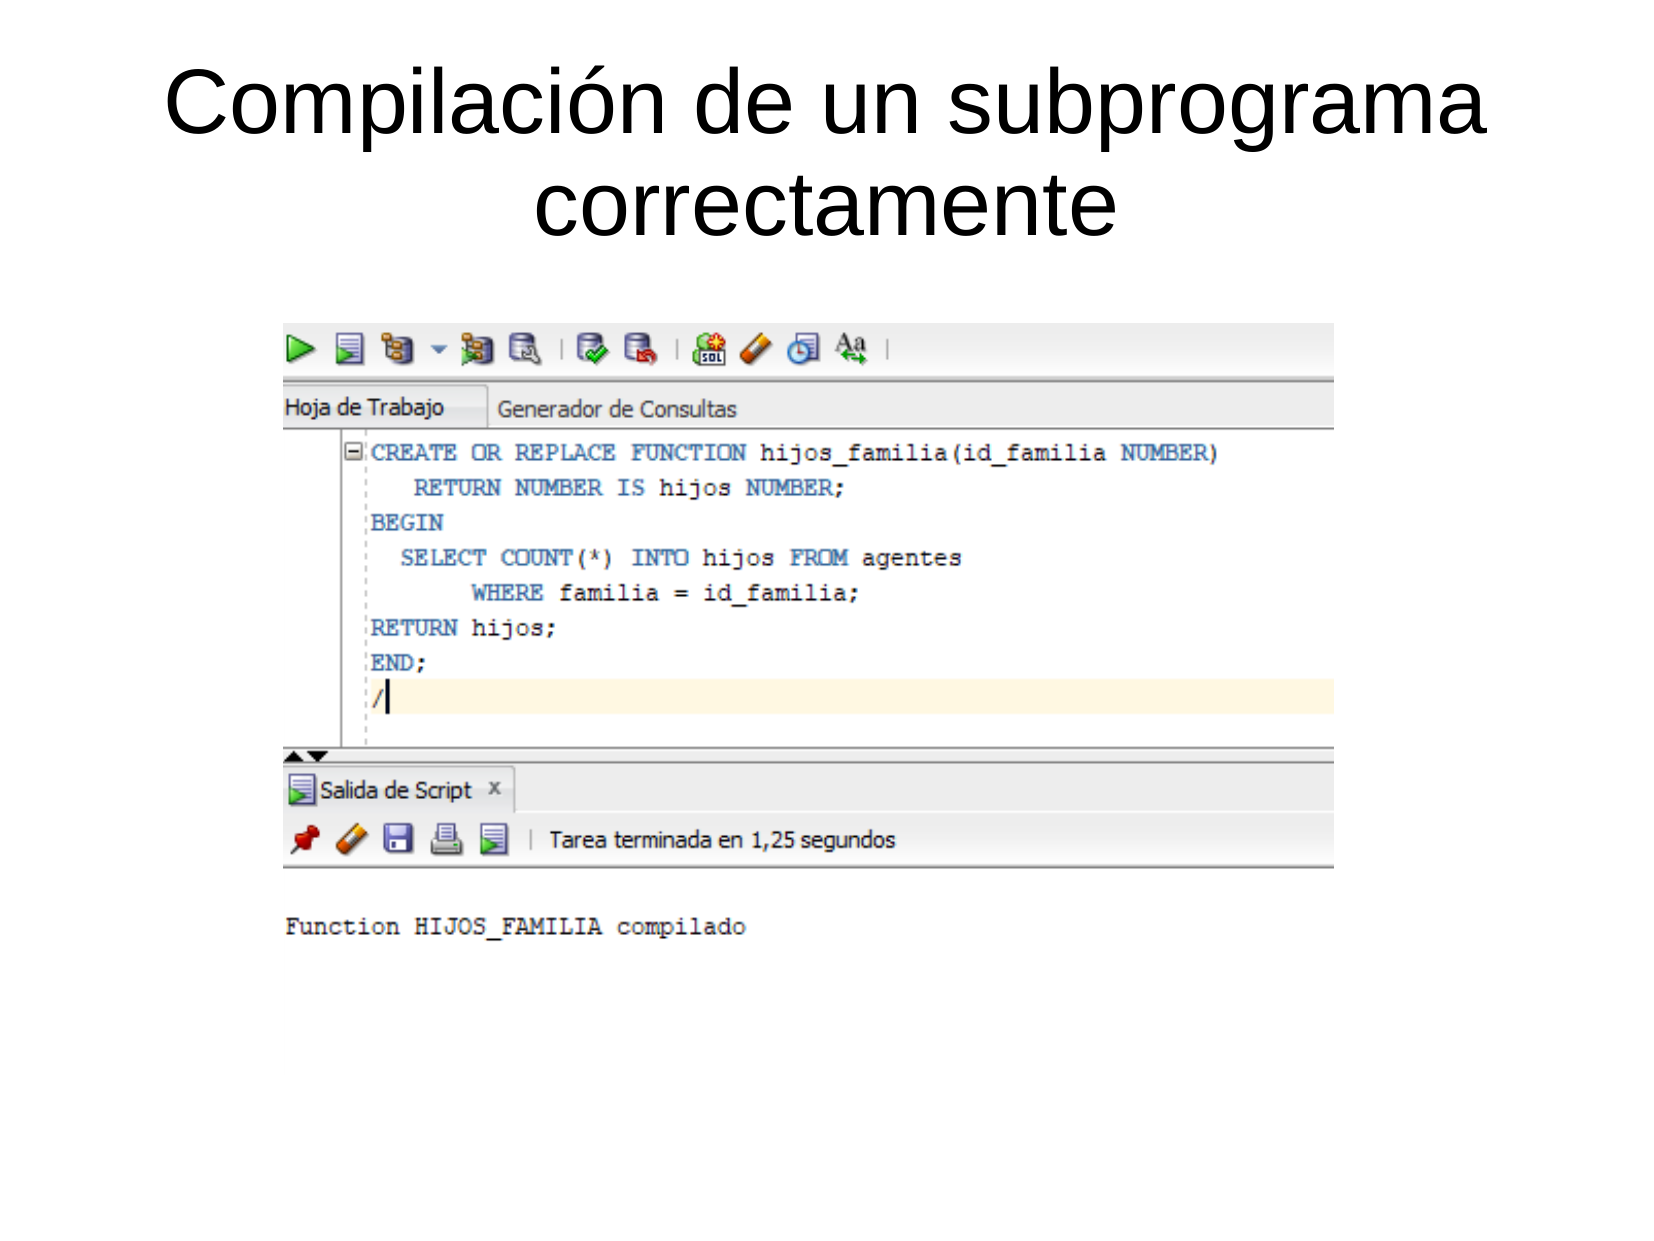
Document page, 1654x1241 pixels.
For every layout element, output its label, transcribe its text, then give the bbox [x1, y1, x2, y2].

title Compilación de un subprograma correctamente [82, 49, 1571, 257]
picture [283, 323, 1334, 1075]
